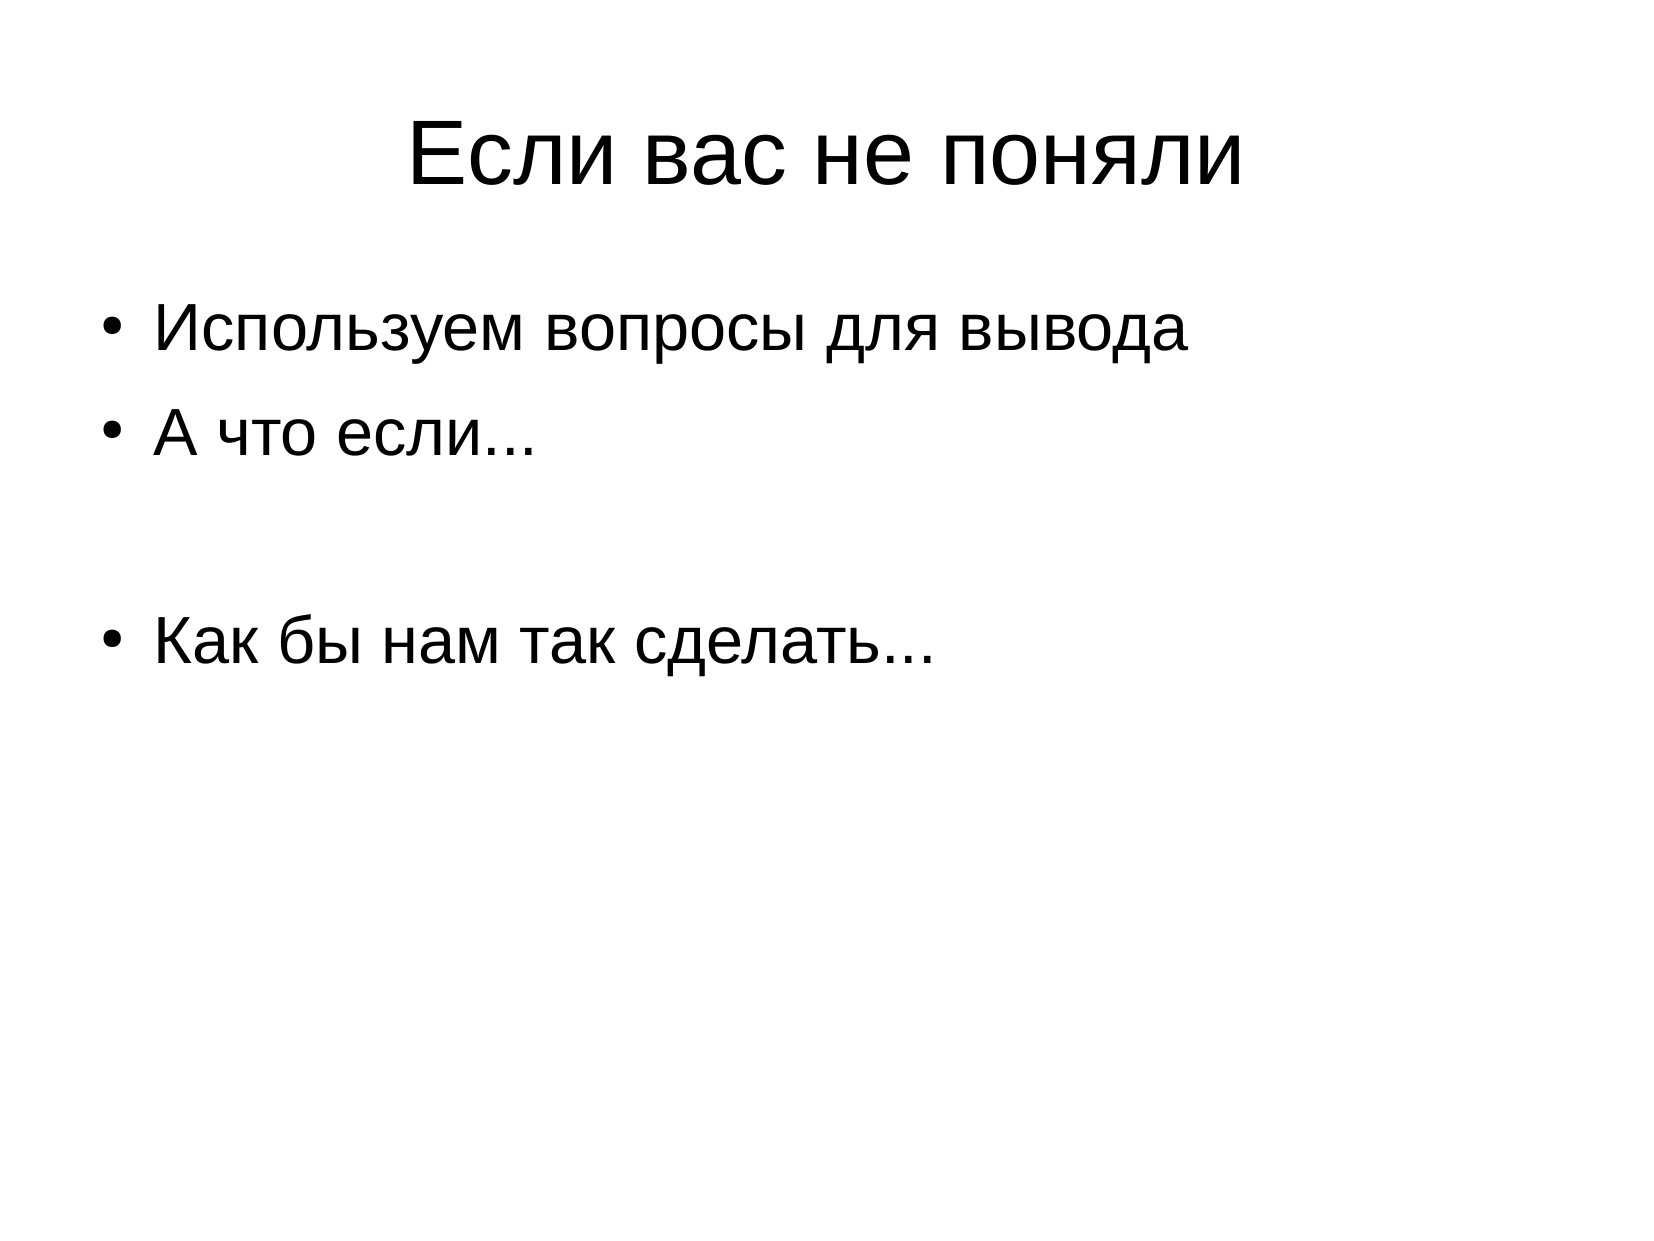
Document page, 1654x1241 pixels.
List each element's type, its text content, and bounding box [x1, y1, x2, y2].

list Используем вопросы для вывода А что если... Как бы нам так сделать... [82, 290, 1571, 1010]
title Если вас не поняли [82, 49, 1571, 257]
